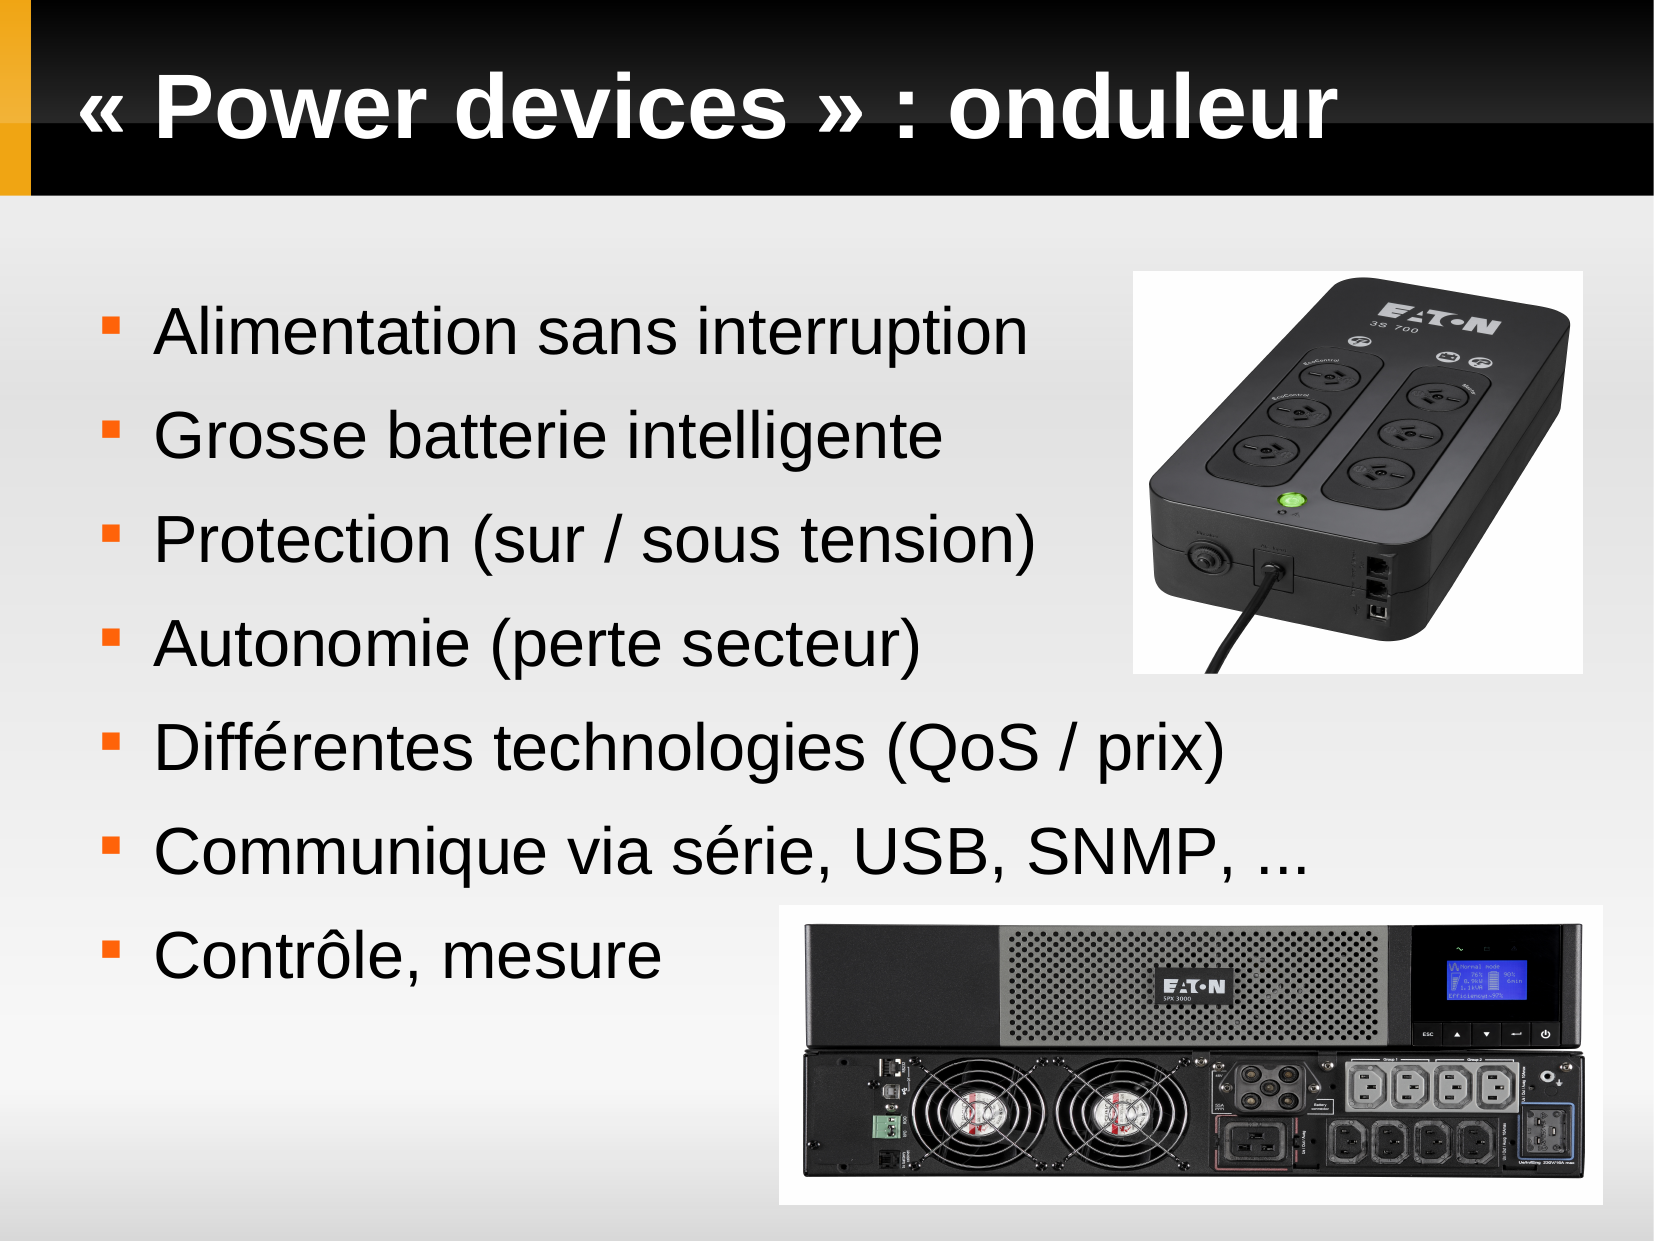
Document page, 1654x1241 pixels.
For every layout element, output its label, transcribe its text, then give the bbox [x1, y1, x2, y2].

title « Power devices » : onduleur [76, 0, 1565, 208]
list Alimentation sans interruption Grosse batterie intelligente Protection (sur / sous tension) Autonomie (perte secteur) Différentes technologies (QoS / prix) Communique via série, USB, SNMP, ... Contrôle, mesure [82, 290, 1571, 1187]
picture [0, 0, 1654, 1241]
